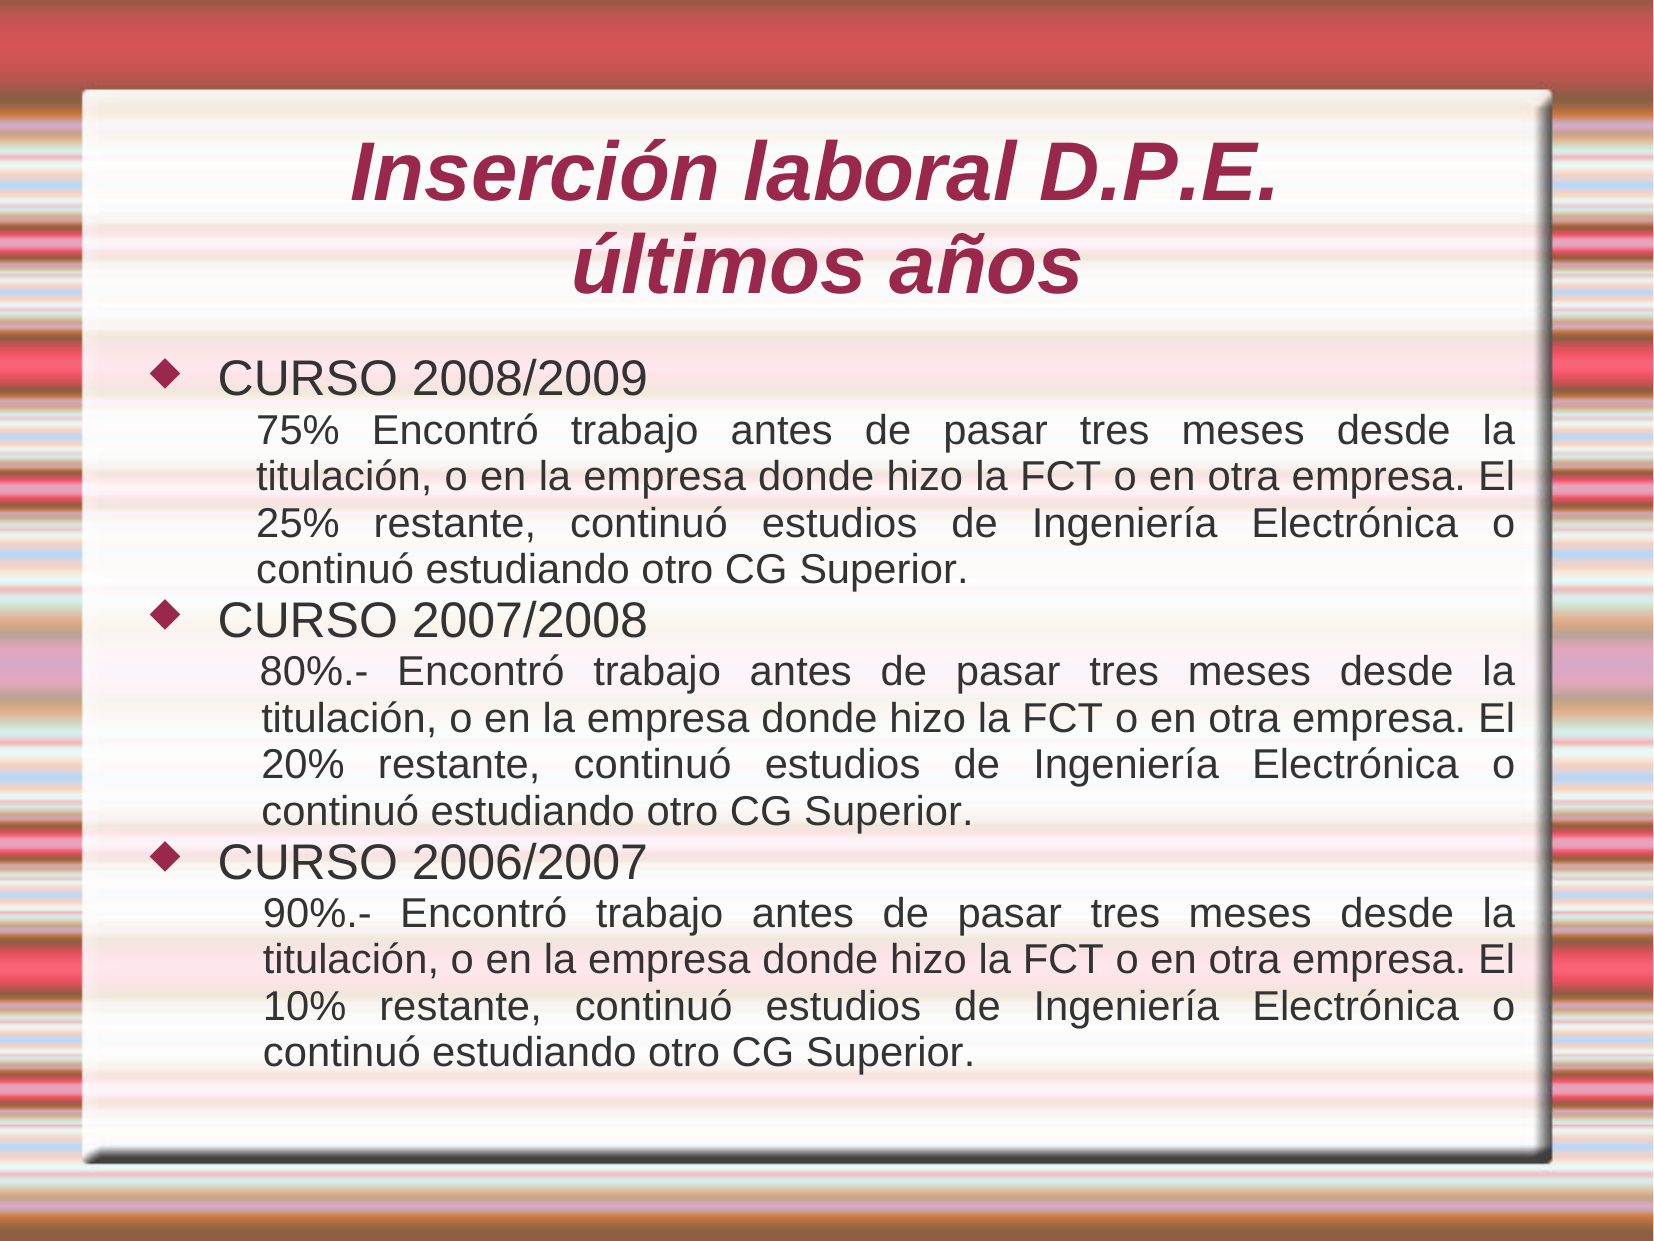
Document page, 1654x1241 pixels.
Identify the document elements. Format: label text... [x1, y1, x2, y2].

title Inserción laboral D.P.E. últimos años [121, 122, 1534, 315]
list CURSO 2008/2009 75% Encontró trabajo antes de pasar tres meses desde la titulación, o en la empresa donde hizo la FCT o en otra empresa. El 25% restante, continuó estudios de Ingeniería Electrónica o continuó estudiando otro CG Superior. CURSO 2007/2008 80%.- Encontró trabajo antes de pasar tres meses desde la titulación, o en la empresa donde hizo la FCT o en otra empresa. El 20% restante, continuó estudios de Ingeniería Electrónica o continuó estudiando otro CG Superior. CURSO 2006/2007 90%.- Encontró trabajo antes de pasar tres meses desde la titulación, o en la empresa donde hizo la FCT o en otra empresa. El 10% restante, continuó estudios de Ingeniería Electrónica o continuó estudiando otro CG Superior. [134, 350, 1516, 1155]
picture [0, 0, 1654, 1241]
